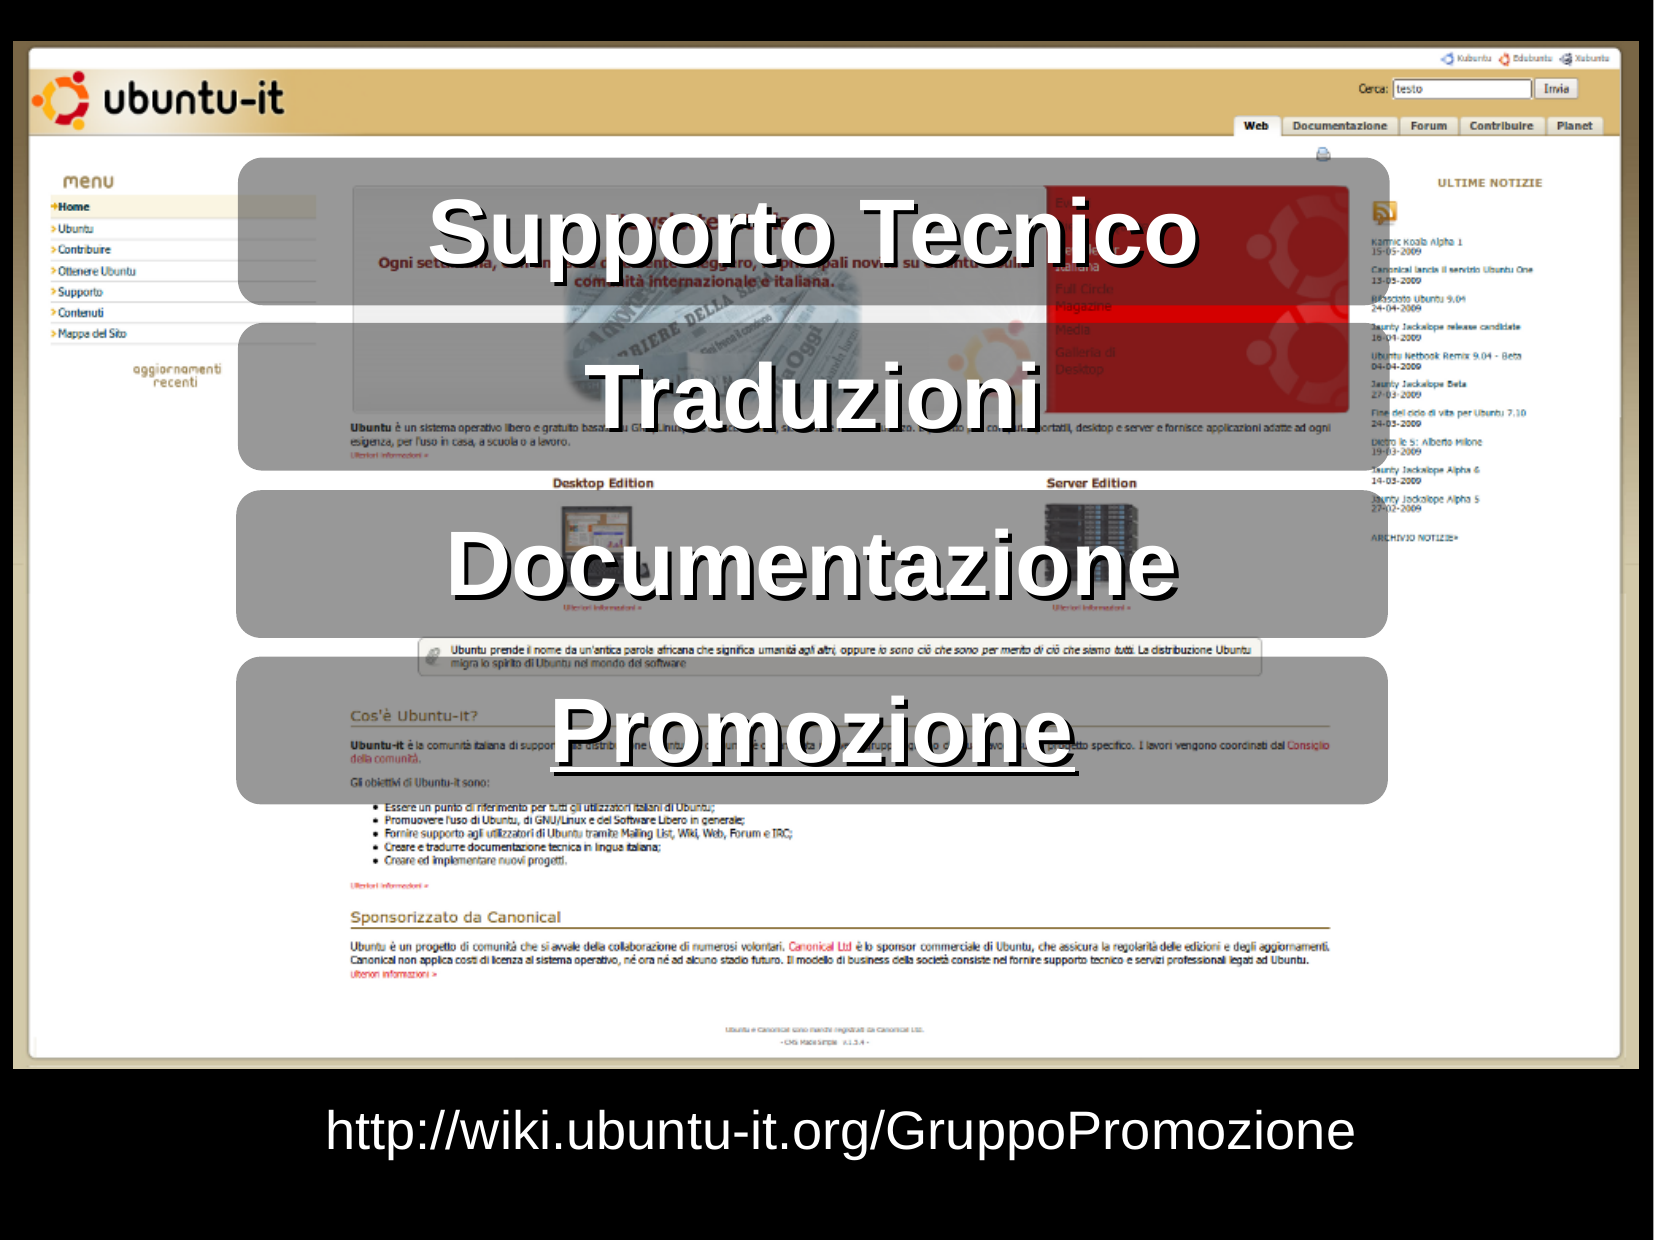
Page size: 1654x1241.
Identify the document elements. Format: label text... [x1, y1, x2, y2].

text_box Traduzioni [237, 322, 1390, 471]
text_box Promozione [236, 656, 1388, 805]
text_box Documentazione [236, 490, 1388, 638]
text_box Supporto Tecnico [237, 157, 1390, 306]
text_box http://wiki.ubuntu-it.org/GruppoPromozione [29, 1093, 1654, 1211]
picture [13, 41, 1639, 1069]
